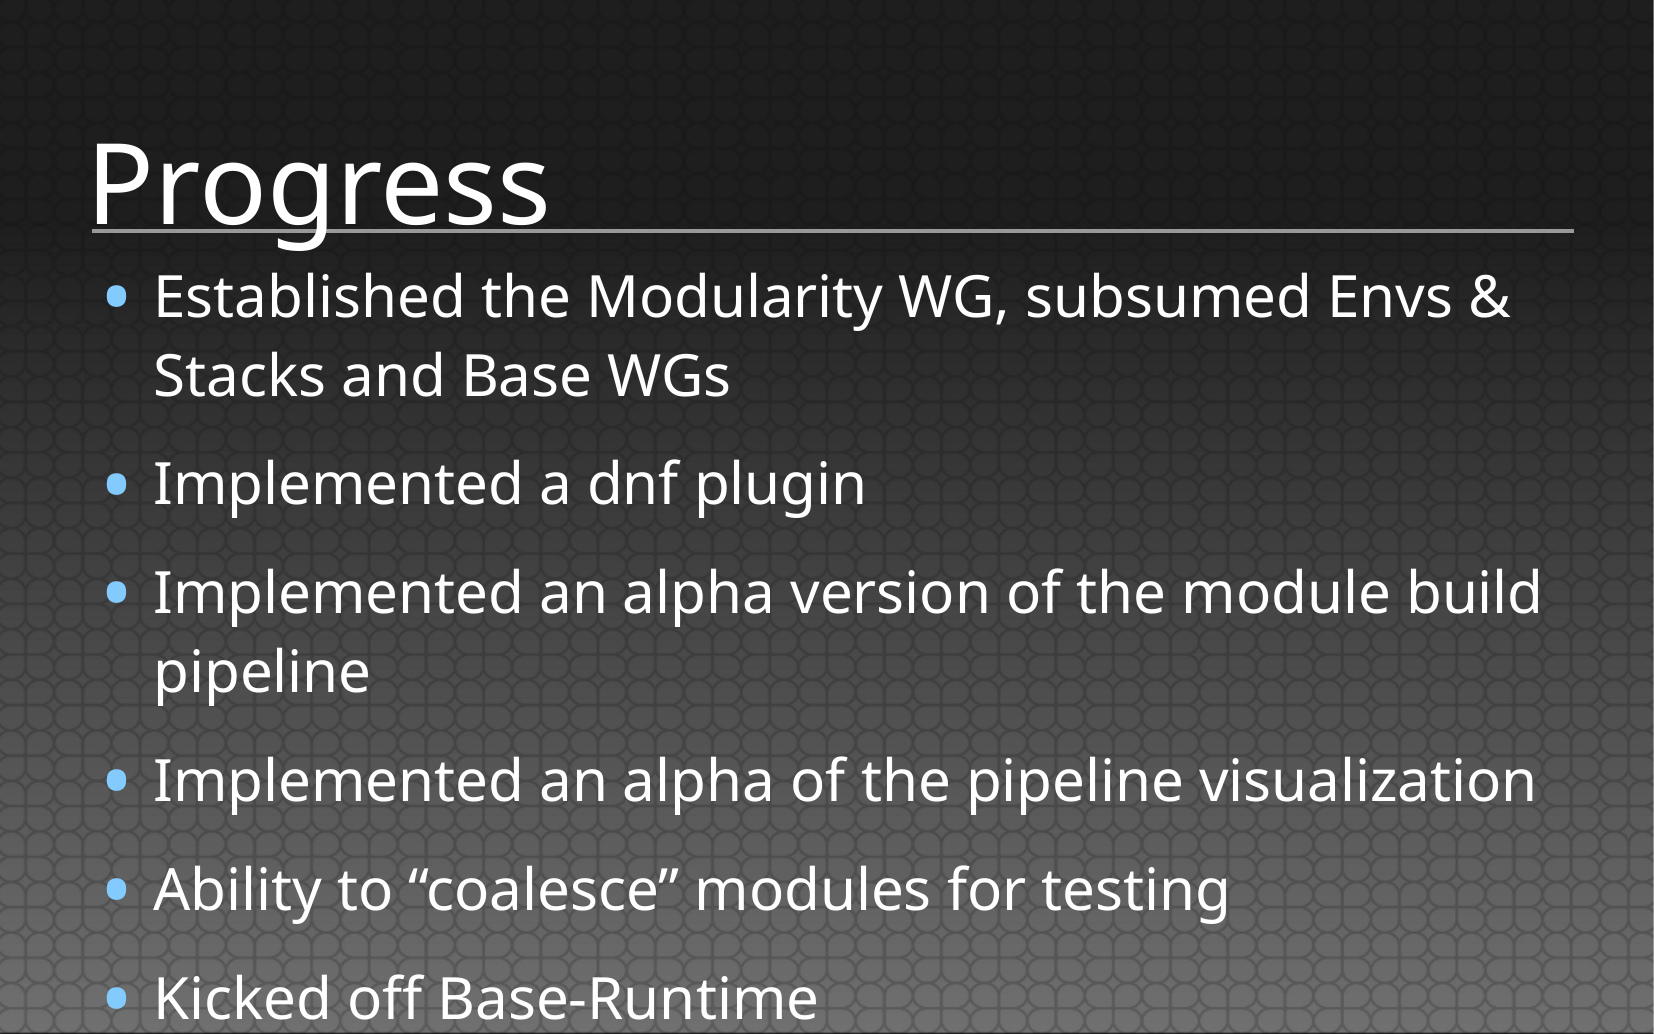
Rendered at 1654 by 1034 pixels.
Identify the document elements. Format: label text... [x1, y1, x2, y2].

picture [0, 0, 1654, 1034]
list Established the Modularity WG, subsumed Envs & Stacks and Base WGs Implemented a dnf plugin Implemented an alpha version of the module build pipeline Implemented an alpha of the pipeline visualization Ability to “coalesce” modules for testing Kicked off Base-Runtime [82, 254, 1571, 1034]
title Progress [86, 112, 1576, 249]
